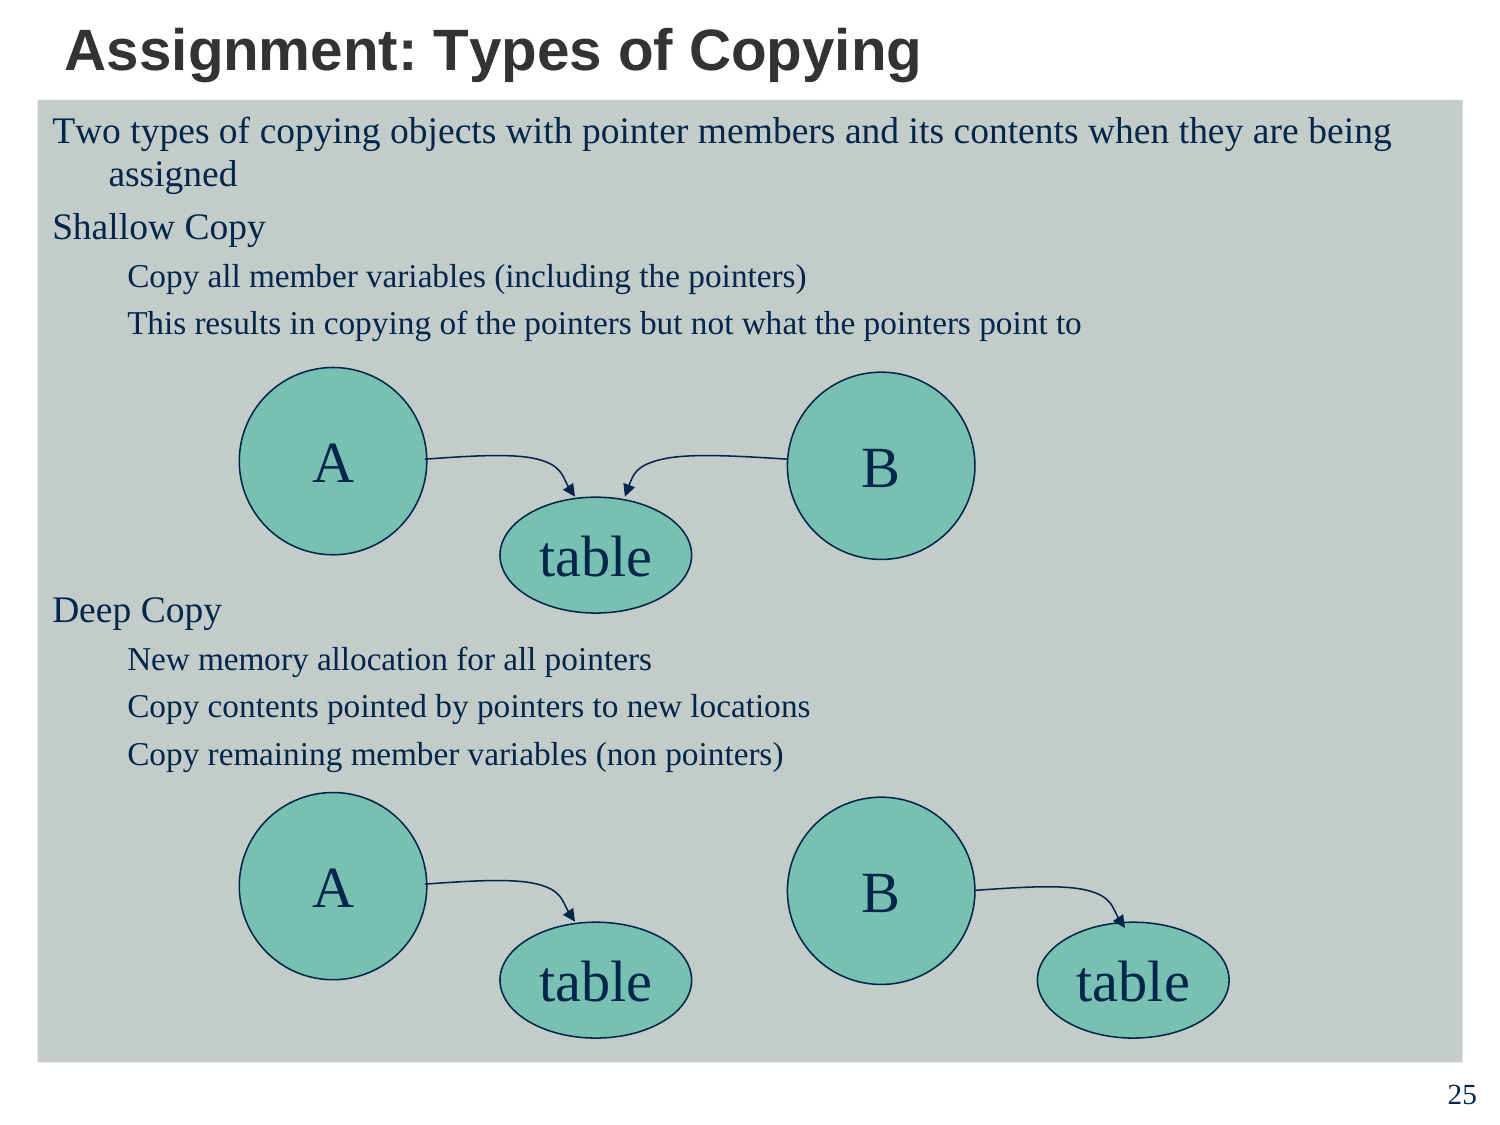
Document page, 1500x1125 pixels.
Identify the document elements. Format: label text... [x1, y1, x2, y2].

text_box A [267, 820, 400, 953]
text_box [239, 792, 427, 980]
text_box [787, 797, 975, 985]
text_box [239, 367, 427, 555]
text_box [499, 497, 692, 614]
text_box [499, 922, 692, 1039]
text_box B [815, 824, 948, 957]
text_box A [267, 395, 400, 528]
text_box [1037, 922, 1230, 1039]
text_box table [1065, 939, 1201, 1021]
text_box [787, 372, 975, 560]
text_box table [528, 514, 664, 596]
text_box table [528, 939, 664, 1021]
text_box B [815, 399, 948, 532]
title Assignment: Types of Copying [49, 0, 1450, 91]
list Two types of copying objects with pointer members and its contents when they are being assigned Shallow Copy Copy all member variables (including the pointers) This results in copying of the pointers but not what the pointers point to Deep Copy New memory allocation for all pointers Copy contents pointed by pointers to new locations Copy remaining member variables (non pointers) [37, 99, 1463, 1063]
